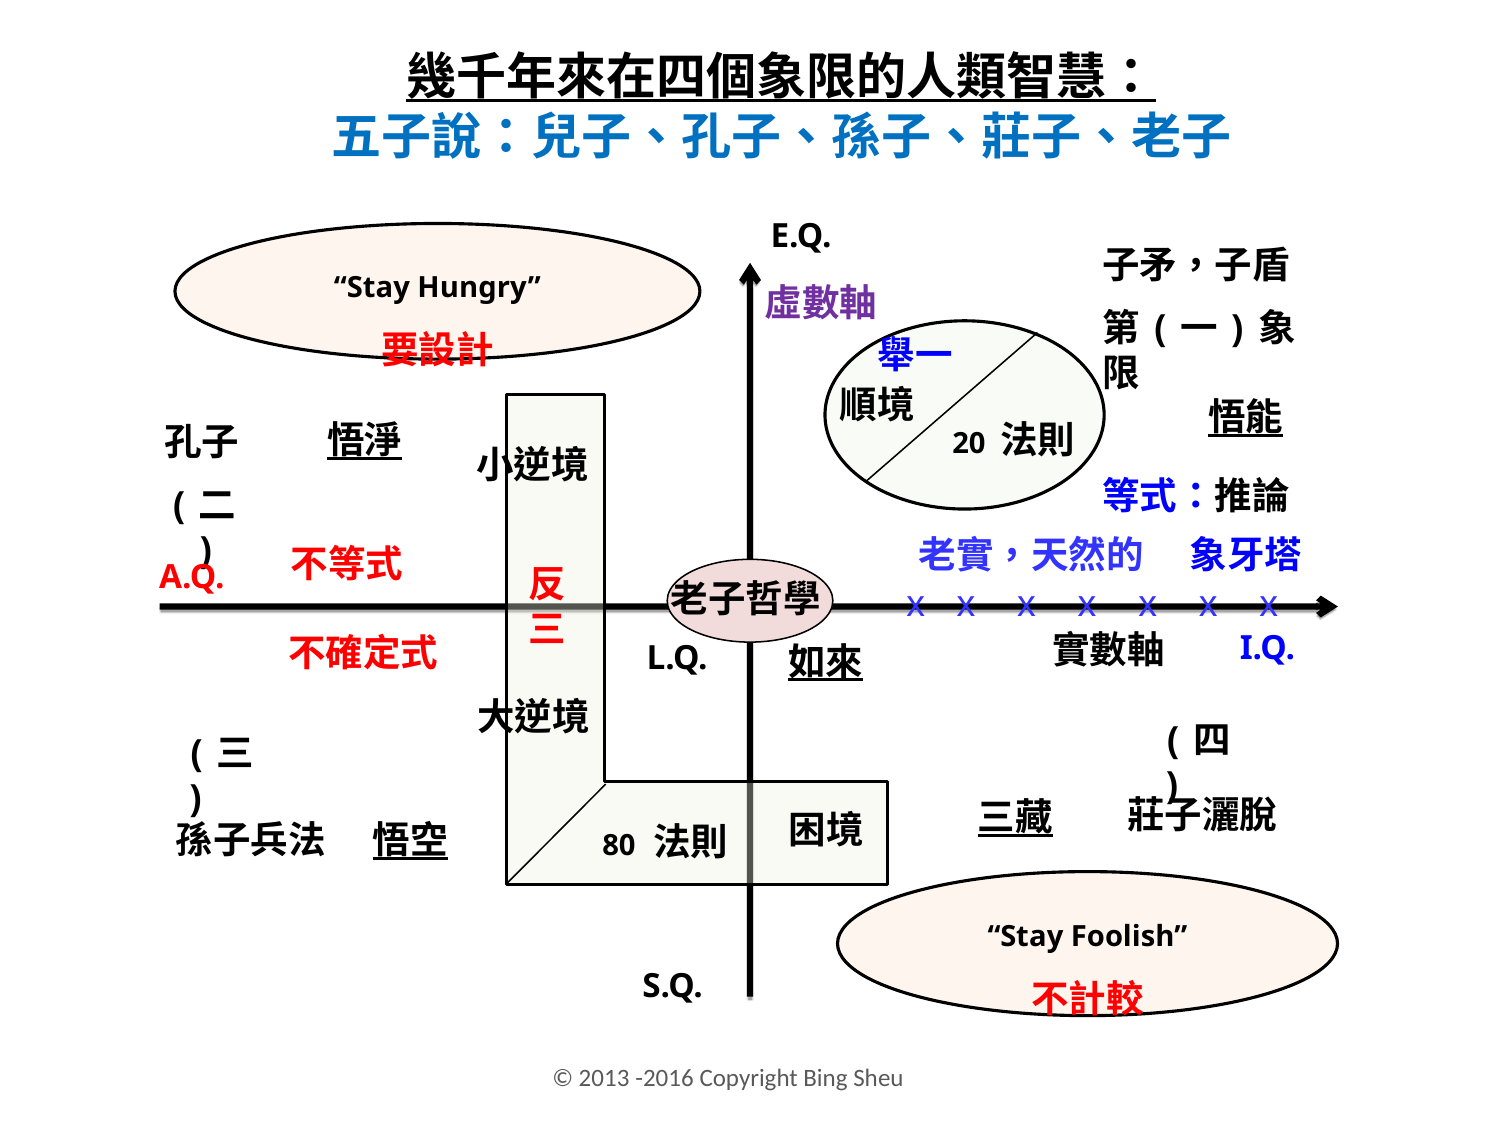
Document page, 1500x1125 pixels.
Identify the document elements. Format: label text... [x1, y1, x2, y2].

text_box [506, 746, 888, 885]
text_box [506, 494, 605, 685]
text_box 莊子灑脫 [1112, 784, 1302, 844]
text_box 等式：推論 [1087, 464, 1313, 525]
text_box [506, 394, 605, 434]
text_box [979, 334, 1104, 409]
text_box 小逆境 [461, 434, 638, 494]
text_box S.Q. [627, 956, 718, 1012]
text_box 順境 [824, 373, 979, 434]
text_box 舉一 [863, 323, 968, 373]
text_box 孫子兵法 [160, 809, 350, 869]
text_box 老實，天然的 [903, 523, 1174, 584]
text_box 悟空 [357, 809, 488, 869]
text_box A.Q. [144, 547, 263, 603]
text_box “Stay Hungry” 要設計 [174, 223, 700, 360]
text_box 第(一)象限 [1087, 296, 1313, 402]
text_box [839, 350, 863, 373]
text_box 悟淨 [312, 409, 431, 469]
text_box (三) [170, 721, 300, 809]
text_box I.Q. [1224, 618, 1332, 674]
text_box 三藏 [963, 785, 1068, 846]
text_box 困境 [773, 798, 900, 859]
text_box 幾千年來在四個象限的人類智慧： 五子說：兒子、孔子、孫子、莊子、老子 [174, 37, 1388, 173]
text_box [867, 434, 1079, 510]
text_box 子矛，子盾 [1087, 234, 1309, 294]
text_box x x x x x x x [891, 571, 1306, 631]
text_box 80 法則 [587, 810, 774, 870]
text_box 老子哲學 [655, 567, 845, 628]
text_box 不等式 [275, 532, 419, 592]
text_box 不確定式 [273, 621, 475, 682]
text_box 20 法則 [937, 409, 1119, 469]
text_box 孔子 [149, 410, 275, 471]
text_box [827, 434, 918, 481]
text_box 虛數軸 [750, 271, 928, 332]
text_box [934, 320, 1034, 381]
text_box 大逆境 [462, 685, 639, 746]
text_box (四) [1146, 709, 1263, 784]
text_box [723, 628, 813, 643]
text_box 反 三 [513, 553, 582, 658]
text_box © 2013 -2016 Copyright Bing Sheu [537, 1054, 969, 1100]
text_box 實數軸 [1037, 618, 1192, 679]
text_box E.Q. [755, 206, 863, 262]
text_box 如來 [773, 630, 904, 691]
text_box 象牙塔 [1174, 523, 1338, 584]
text_box 悟能 [1193, 385, 1300, 446]
text_box [702, 559, 799, 567]
text_box “Stay Foolish” 不計較 [837, 871, 1338, 1016]
text_box L.Q. [631, 628, 723, 684]
text_box (二) [149, 473, 263, 547]
